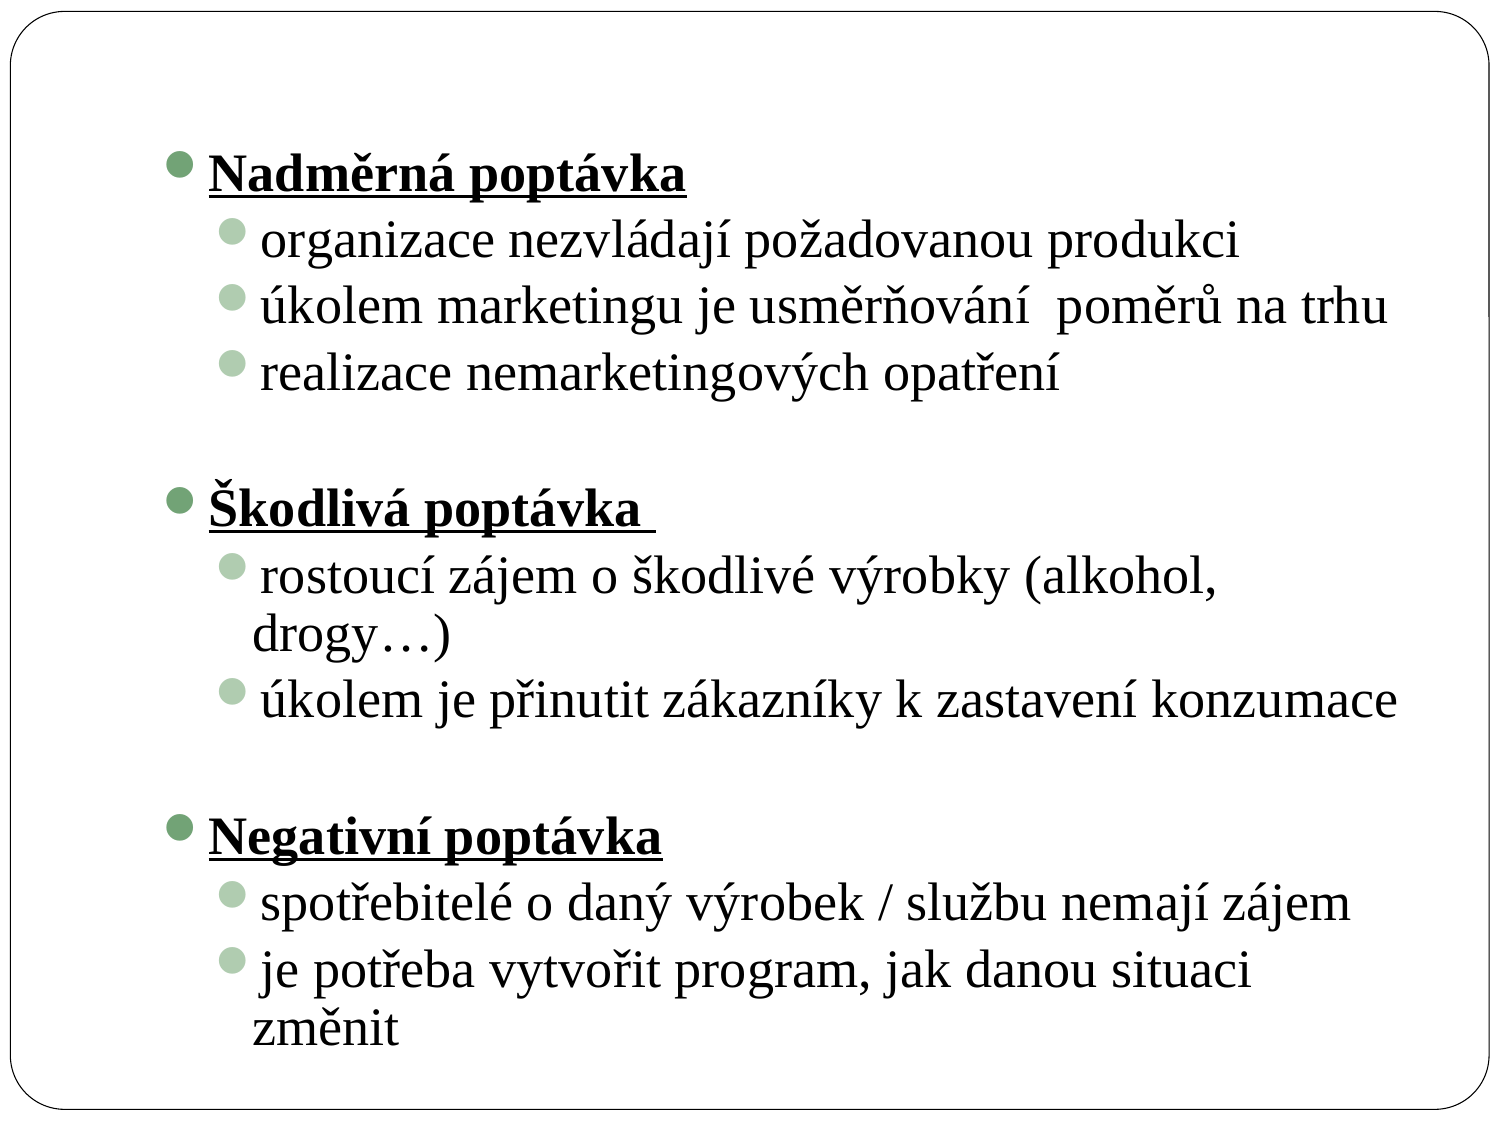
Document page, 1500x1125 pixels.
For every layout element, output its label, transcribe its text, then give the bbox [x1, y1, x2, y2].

list Nadměrná poptávka organizace nezvládají požadovanou produkci úkolem marketingu je usměrňování poměrů na trhu realizace nemarketingových opatření Škodlivá poptávka rostoucí zájem o škodlivé výrobky (alkohol, drogy…) úkolem je přinutit zákazníky k zastavení konzumace Negativní poptávka spotřebitelé o daný výrobek / službu nemají zájem je potřeba vytvořit program, jak danou situaci změnit [147, 137, 1423, 1125]
